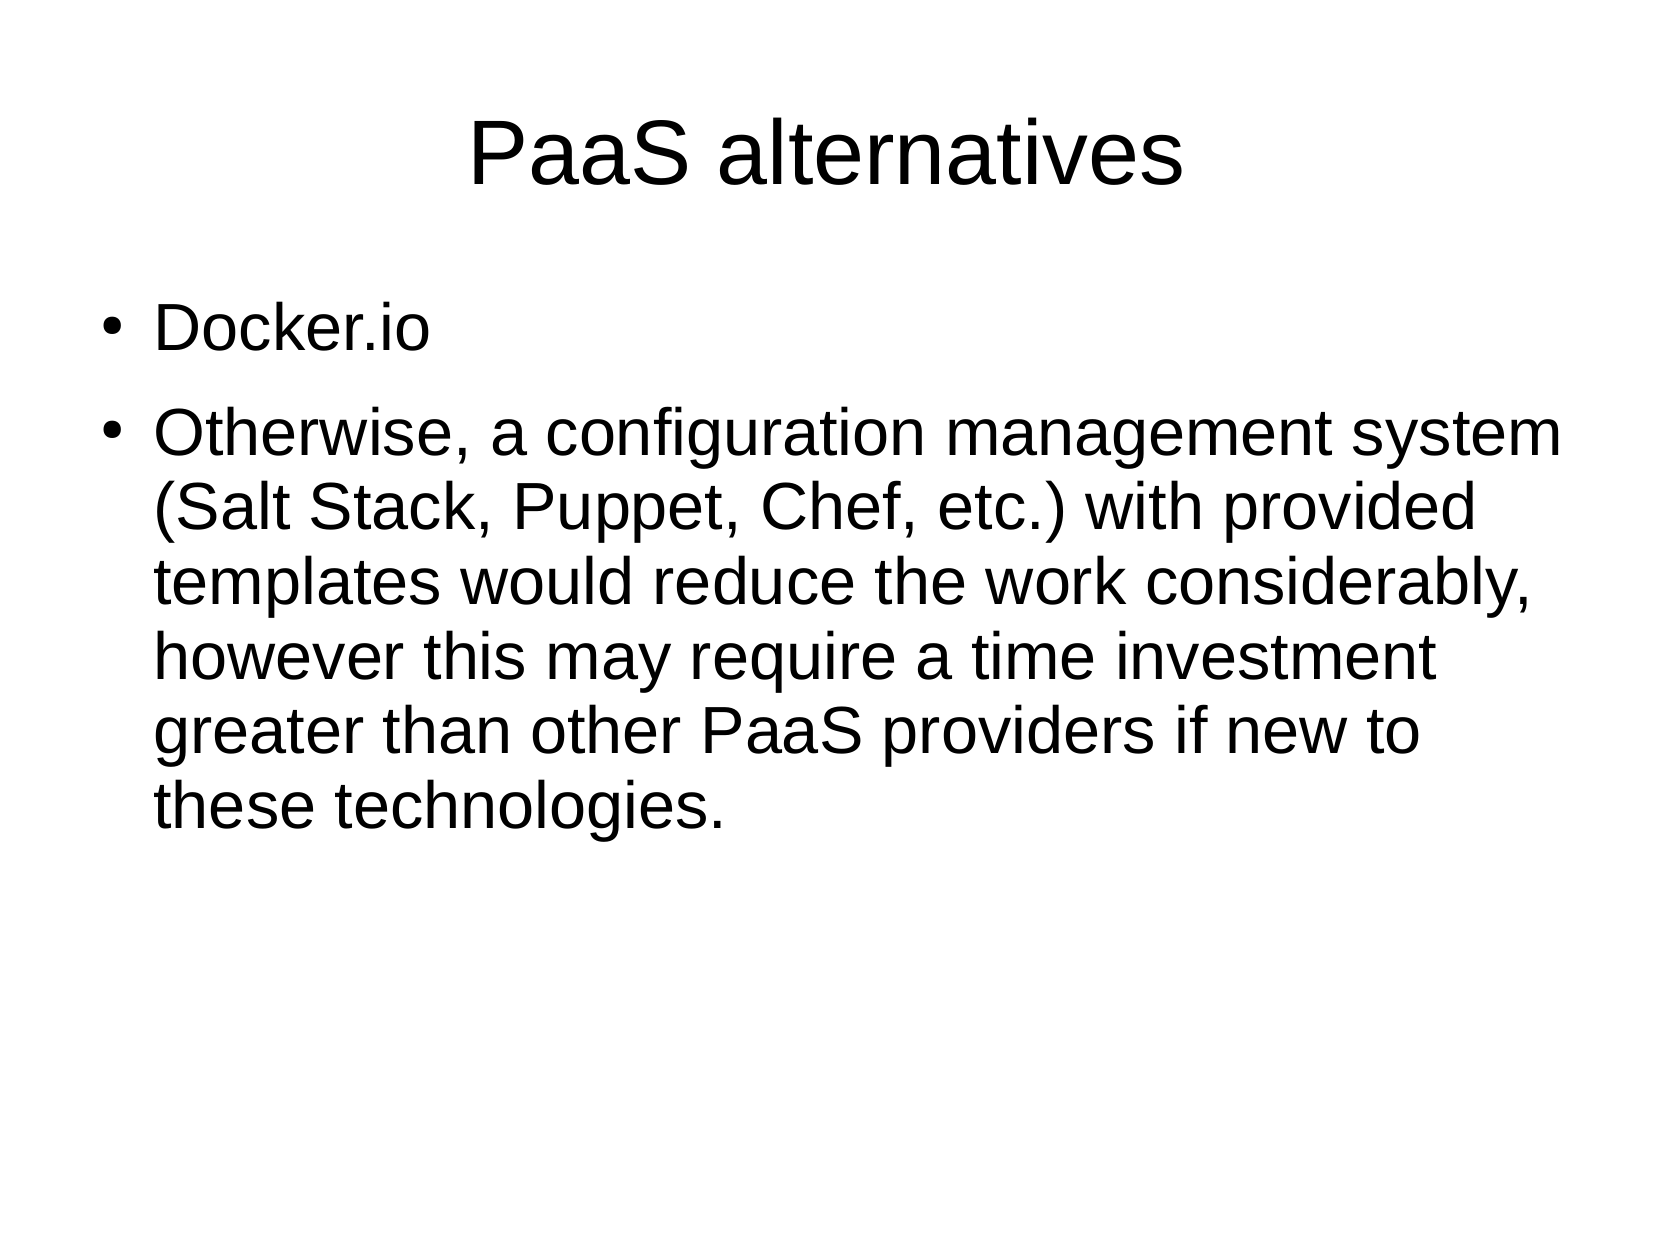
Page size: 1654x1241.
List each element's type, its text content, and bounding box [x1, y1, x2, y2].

list Docker.io Otherwise, a configuration management system (Salt Stack, Puppet, Chef, etc.) with provided templates would reduce the work considerably, however this may require a time investment greater than other PaaS providers if new to these technologies. [82, 290, 1571, 1010]
title PaaS alternatives [82, 49, 1571, 257]
